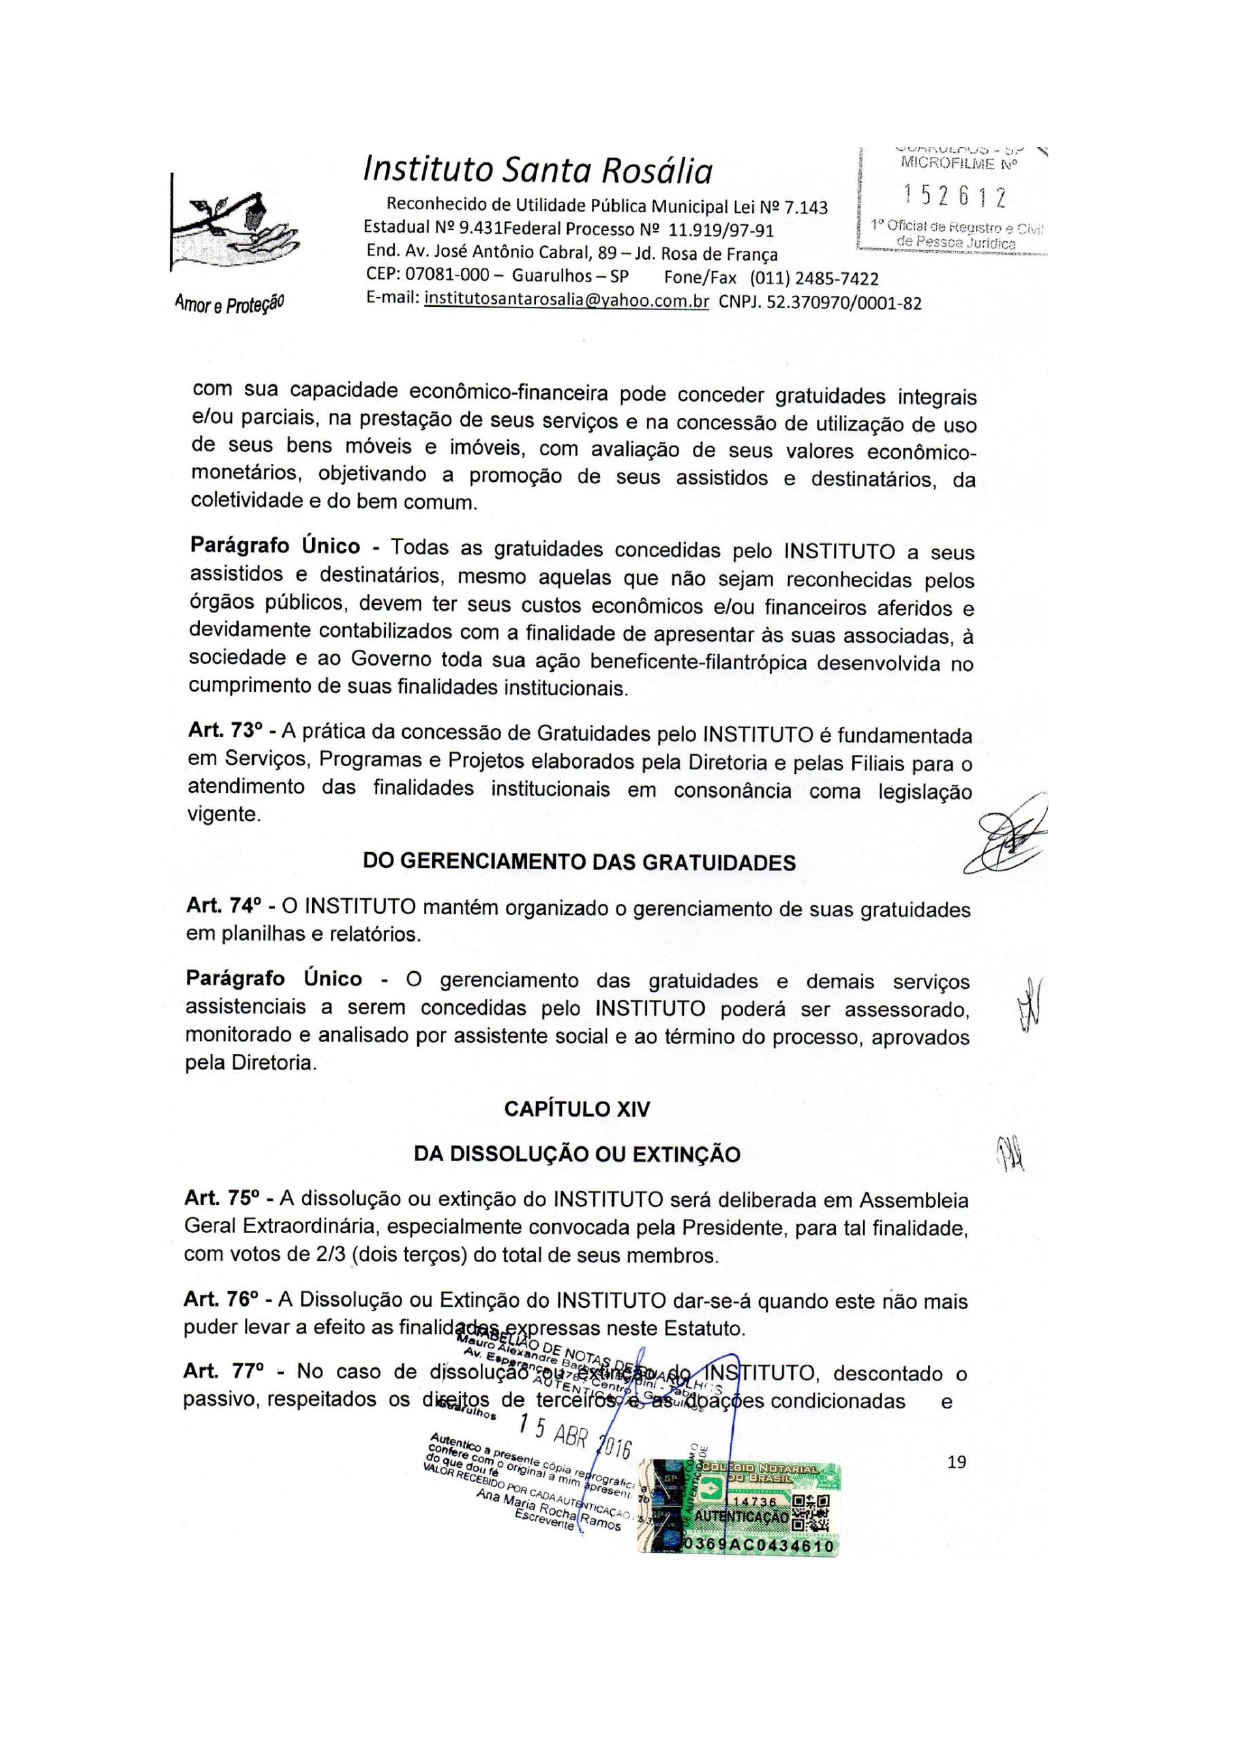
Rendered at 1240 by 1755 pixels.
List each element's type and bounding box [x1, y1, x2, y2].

text_box [162, 148, 1048, 1560]
